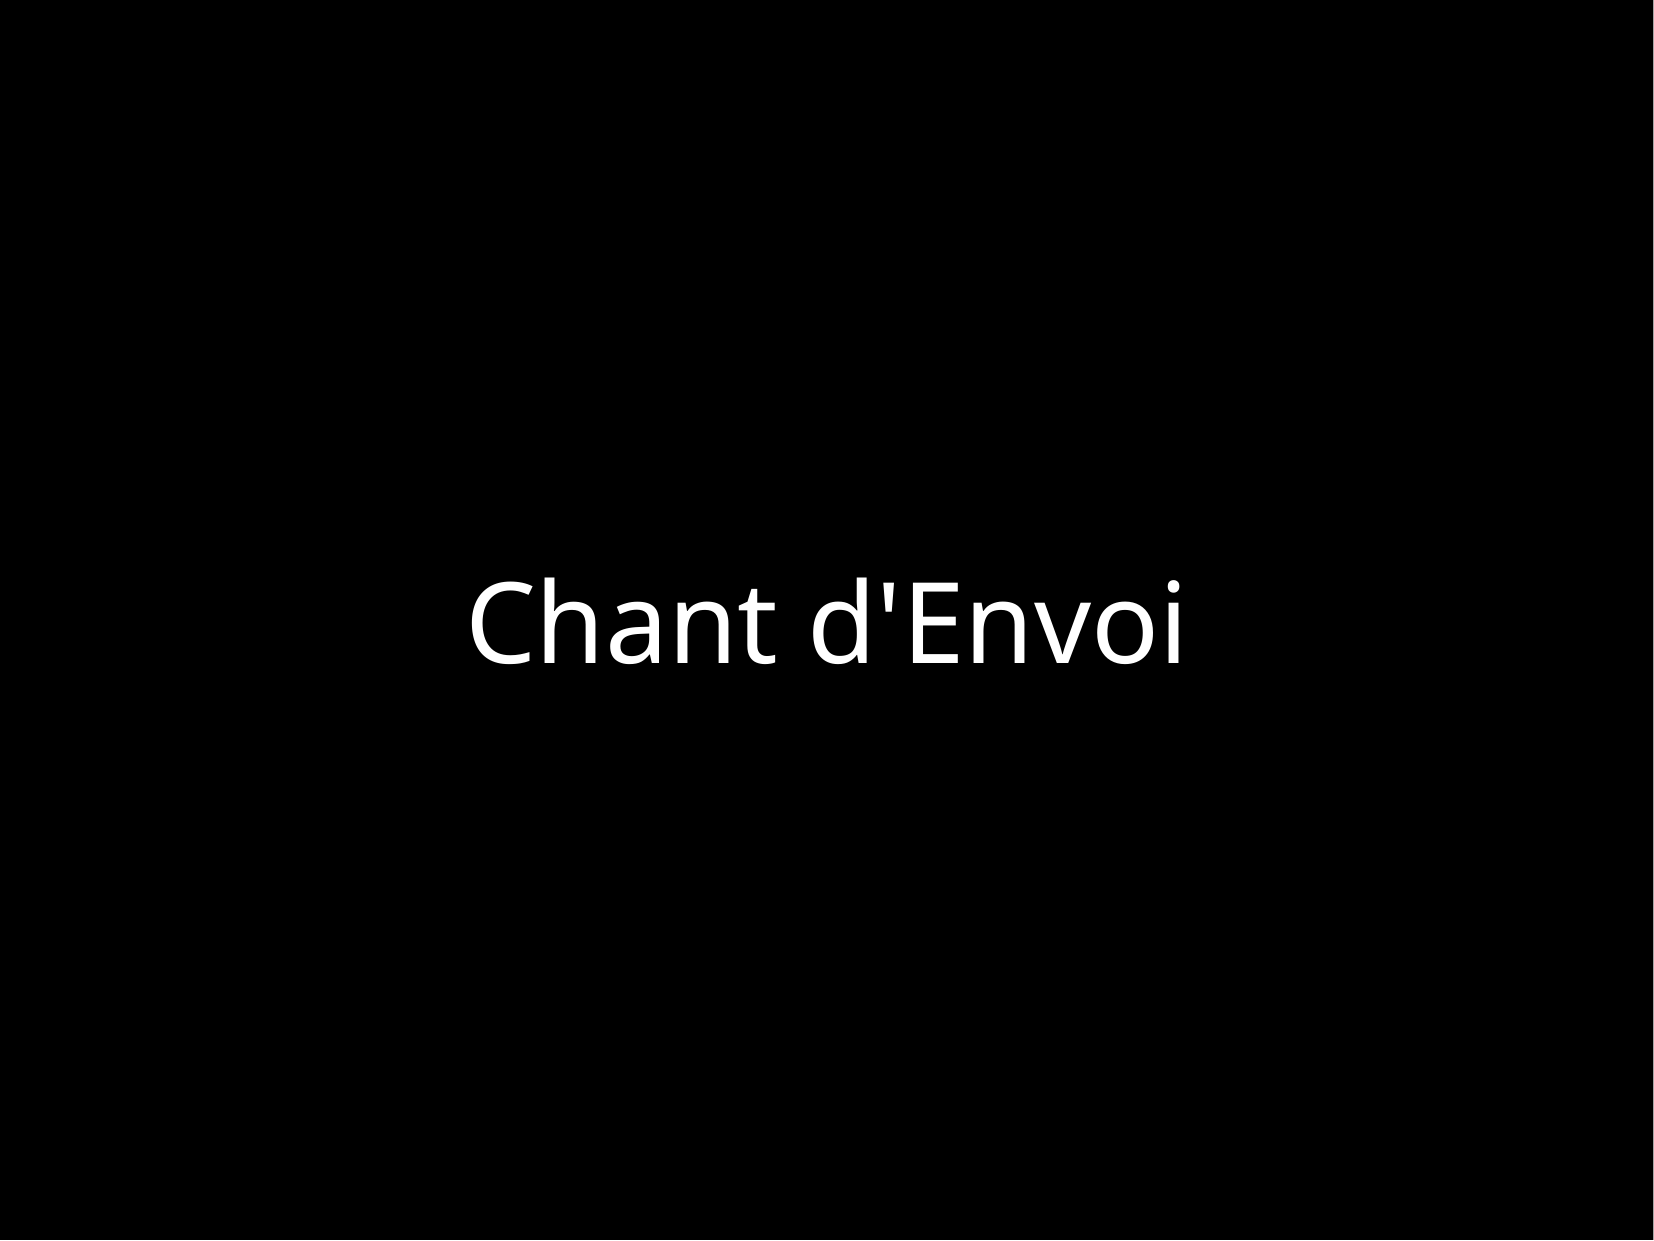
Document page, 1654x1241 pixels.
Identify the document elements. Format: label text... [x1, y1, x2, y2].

subtitle Chant d'Envoi [82, 59, 1571, 1182]
